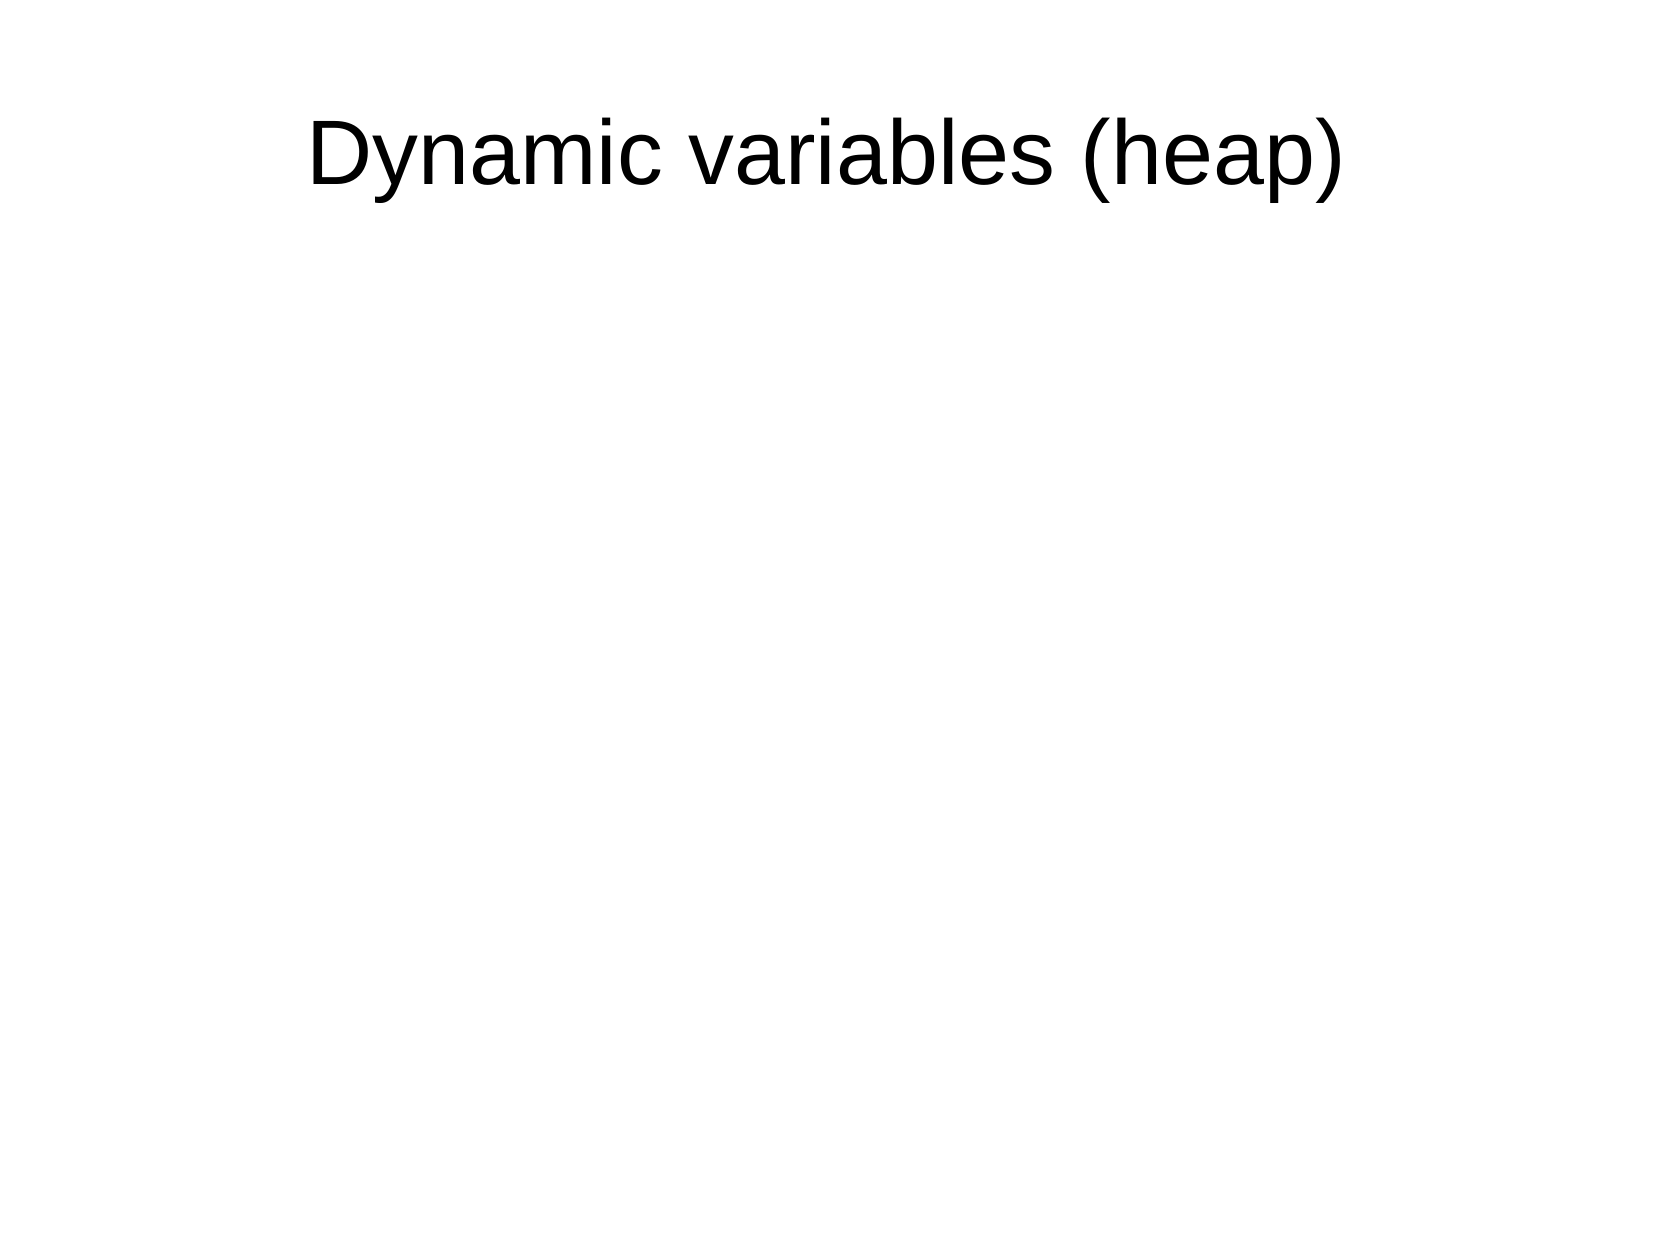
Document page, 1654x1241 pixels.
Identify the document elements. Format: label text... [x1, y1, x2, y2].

title Dynamic variables (heap) [82, 49, 1571, 257]
